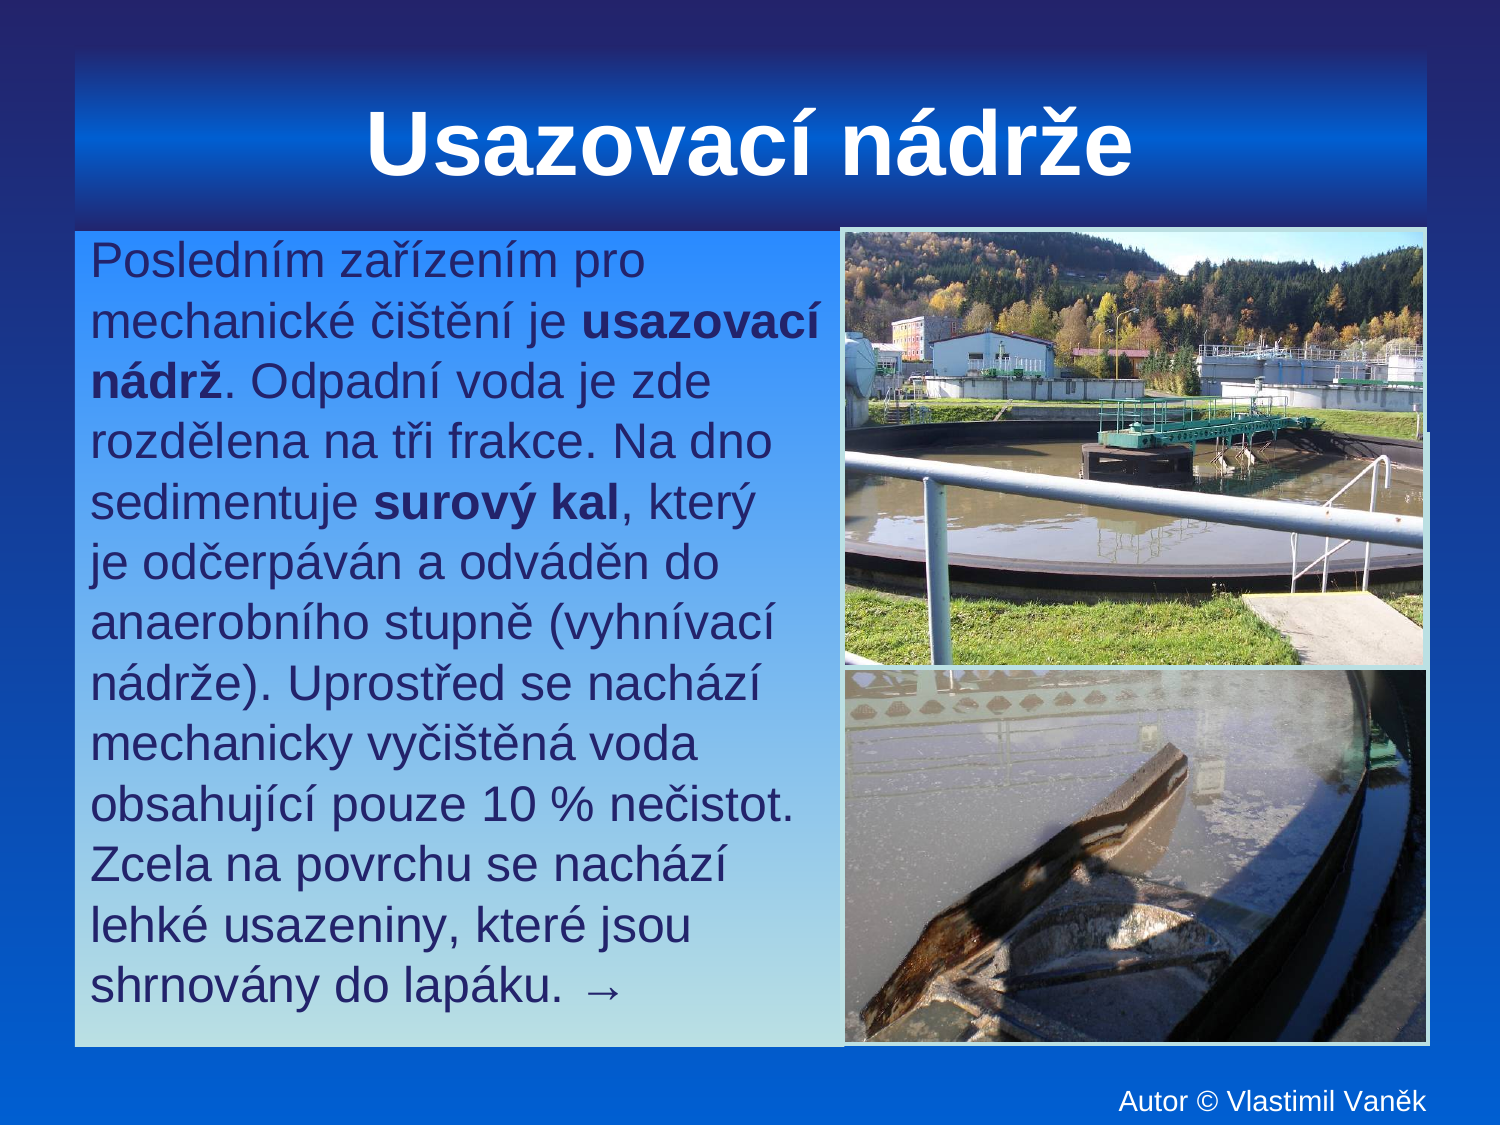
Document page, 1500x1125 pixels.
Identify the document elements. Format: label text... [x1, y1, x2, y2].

text_box Autor © Vlastimil Vaněk [1103, 1074, 1442, 1125]
text_box [844, 670, 1426, 1042]
picture [844, 231, 1423, 666]
list Posledním zařízením pro mechanické čištění je usazovací nádrž. Odpadní voda je zde rozdělena na tři frakce. Na dno sedimentuje surový kal, který je odčerpáván a odváděn do anaerobního stupně (vyhnívací nádrže). Uprostřed se nachází mechanicky vyčištěná voda obsahující pouze 10 % nečistot. Zcela na povrchu se nachází lehké usazeniny, které jsou shrnovány do lapáku. → [74, 231, 845, 1047]
title Usazovací nádrže [74, 45, 1427, 231]
